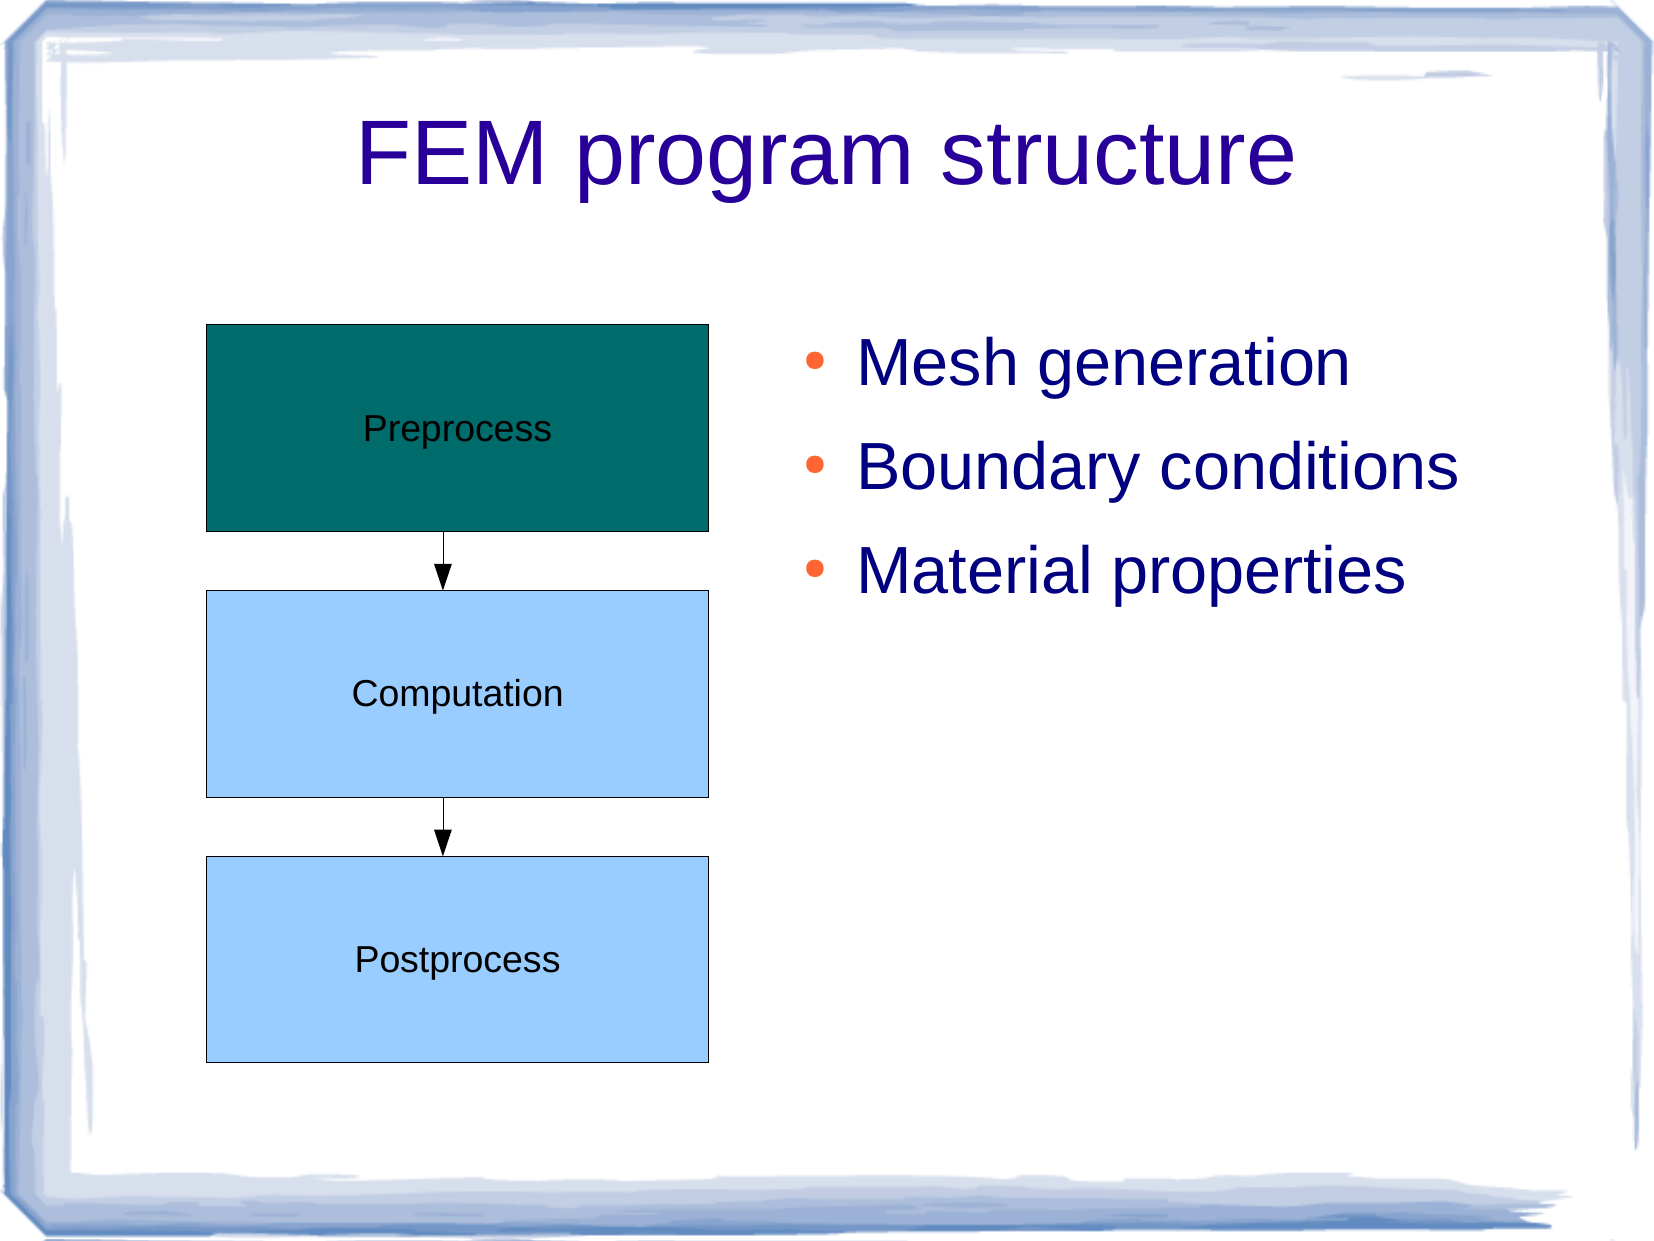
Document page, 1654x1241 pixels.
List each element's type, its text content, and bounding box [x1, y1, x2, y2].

list Mesh generation Boundary conditions Material properties [767, 324, 1572, 1063]
text_box Computation [206, 590, 709, 798]
text_box Preprocess [206, 324, 709, 532]
picture [0, 0, 1654, 1241]
text_box Postprocess [206, 856, 709, 1063]
title FEM program structure [82, 49, 1571, 257]
